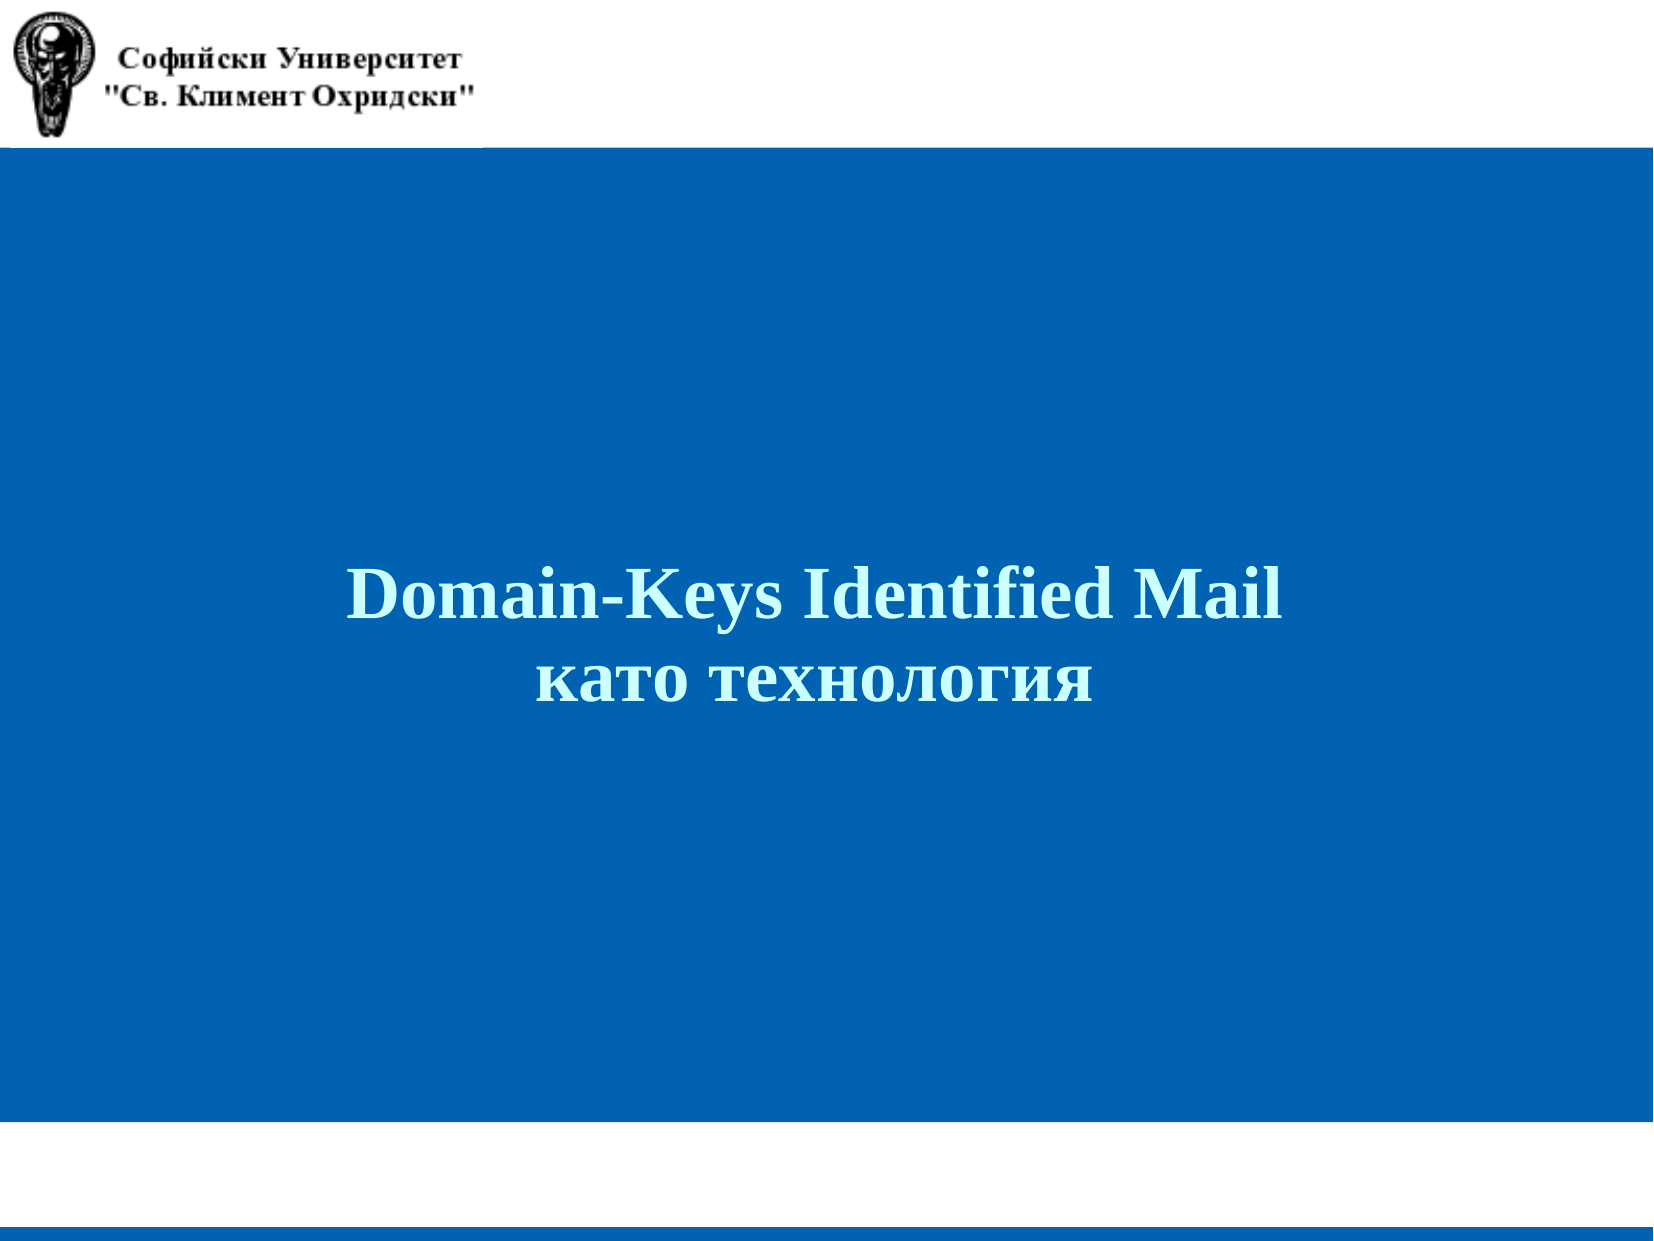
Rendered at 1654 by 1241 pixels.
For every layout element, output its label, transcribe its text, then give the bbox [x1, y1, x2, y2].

picture [10, 0, 482, 148]
text_box Domain-Keys Identified Mail като технология [0, 147, 1653, 1123]
